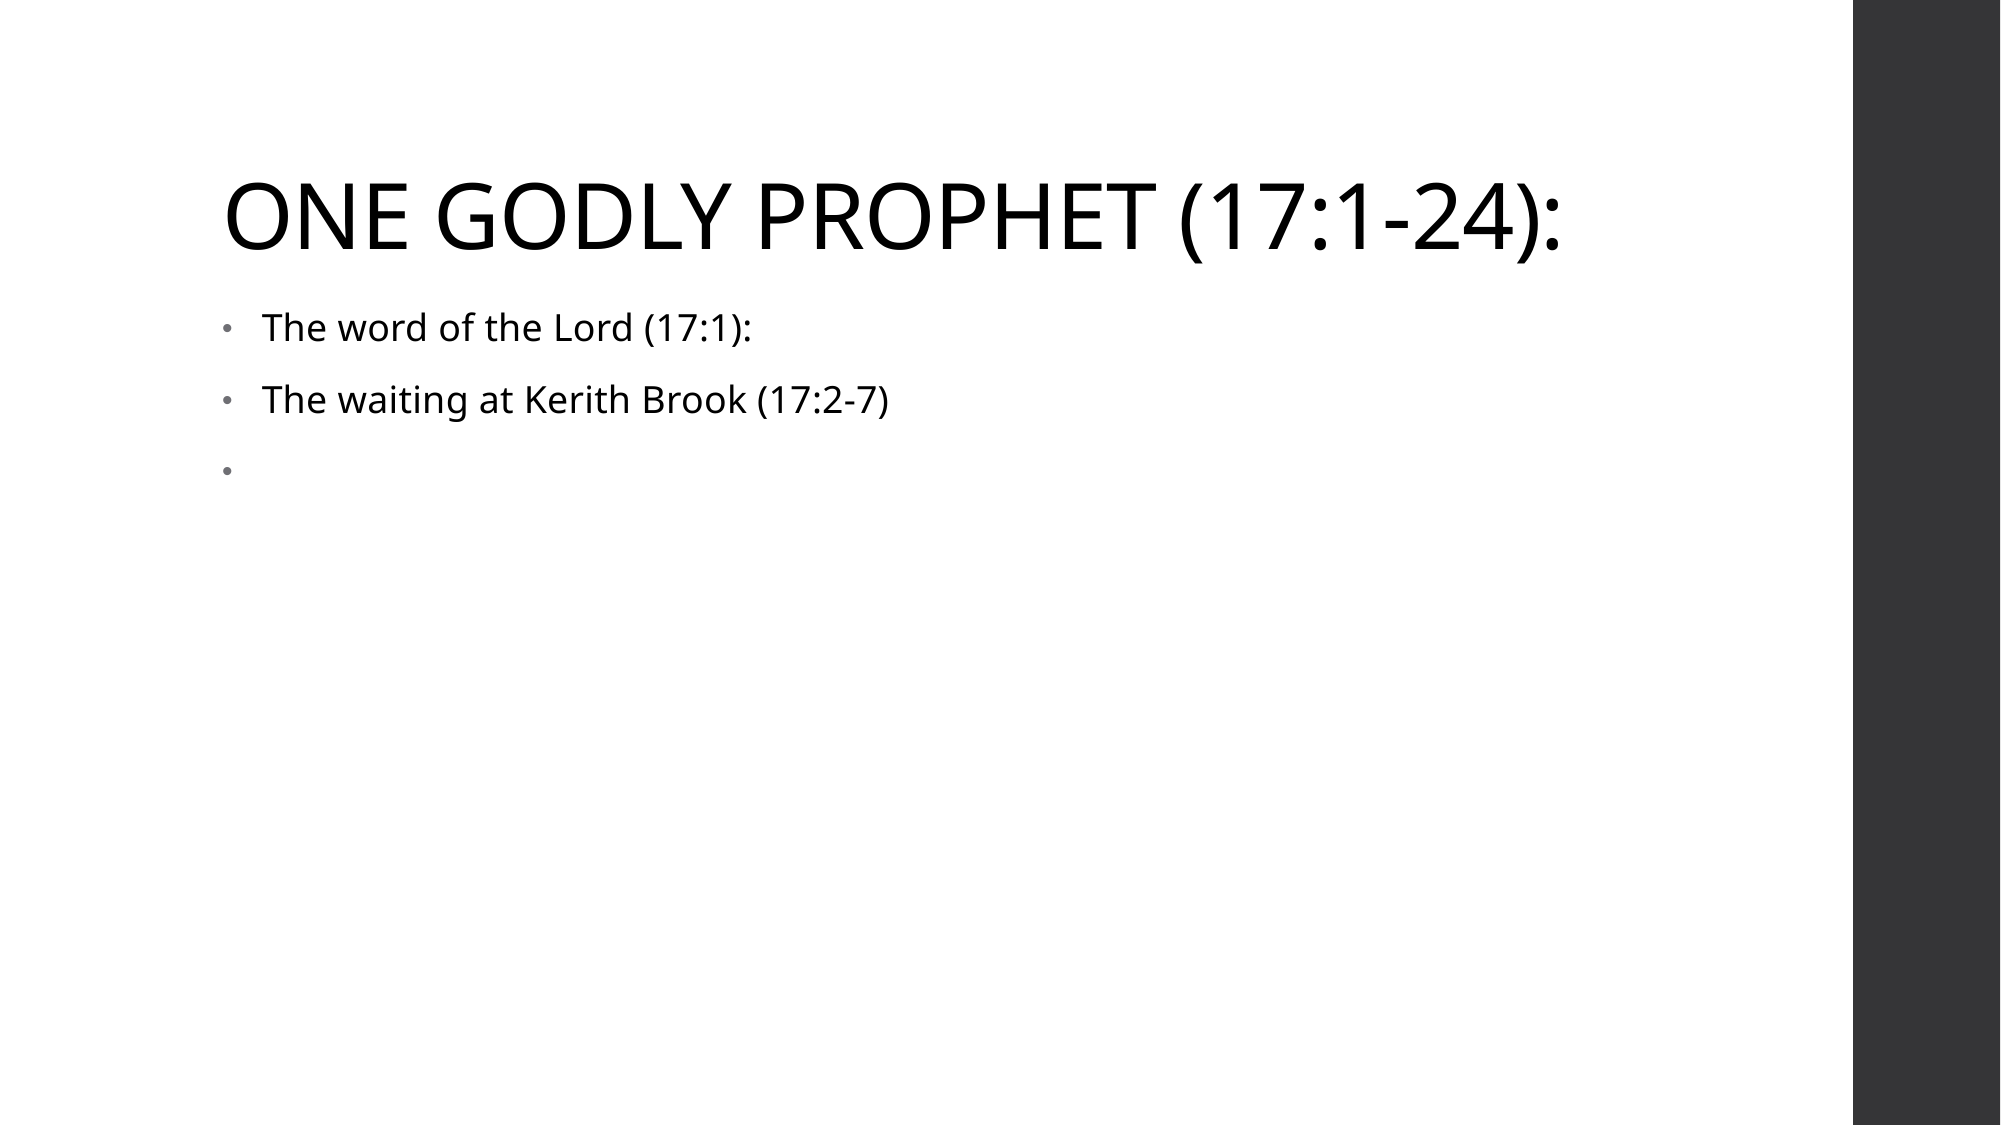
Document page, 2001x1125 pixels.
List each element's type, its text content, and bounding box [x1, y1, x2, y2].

title ONE GODLY PROPHET (17:1-24): [206, 60, 1797, 278]
list The word of the Lord (17:1): The waiting at Kerith Brook (17:2-7) [206, 299, 1617, 1014]
